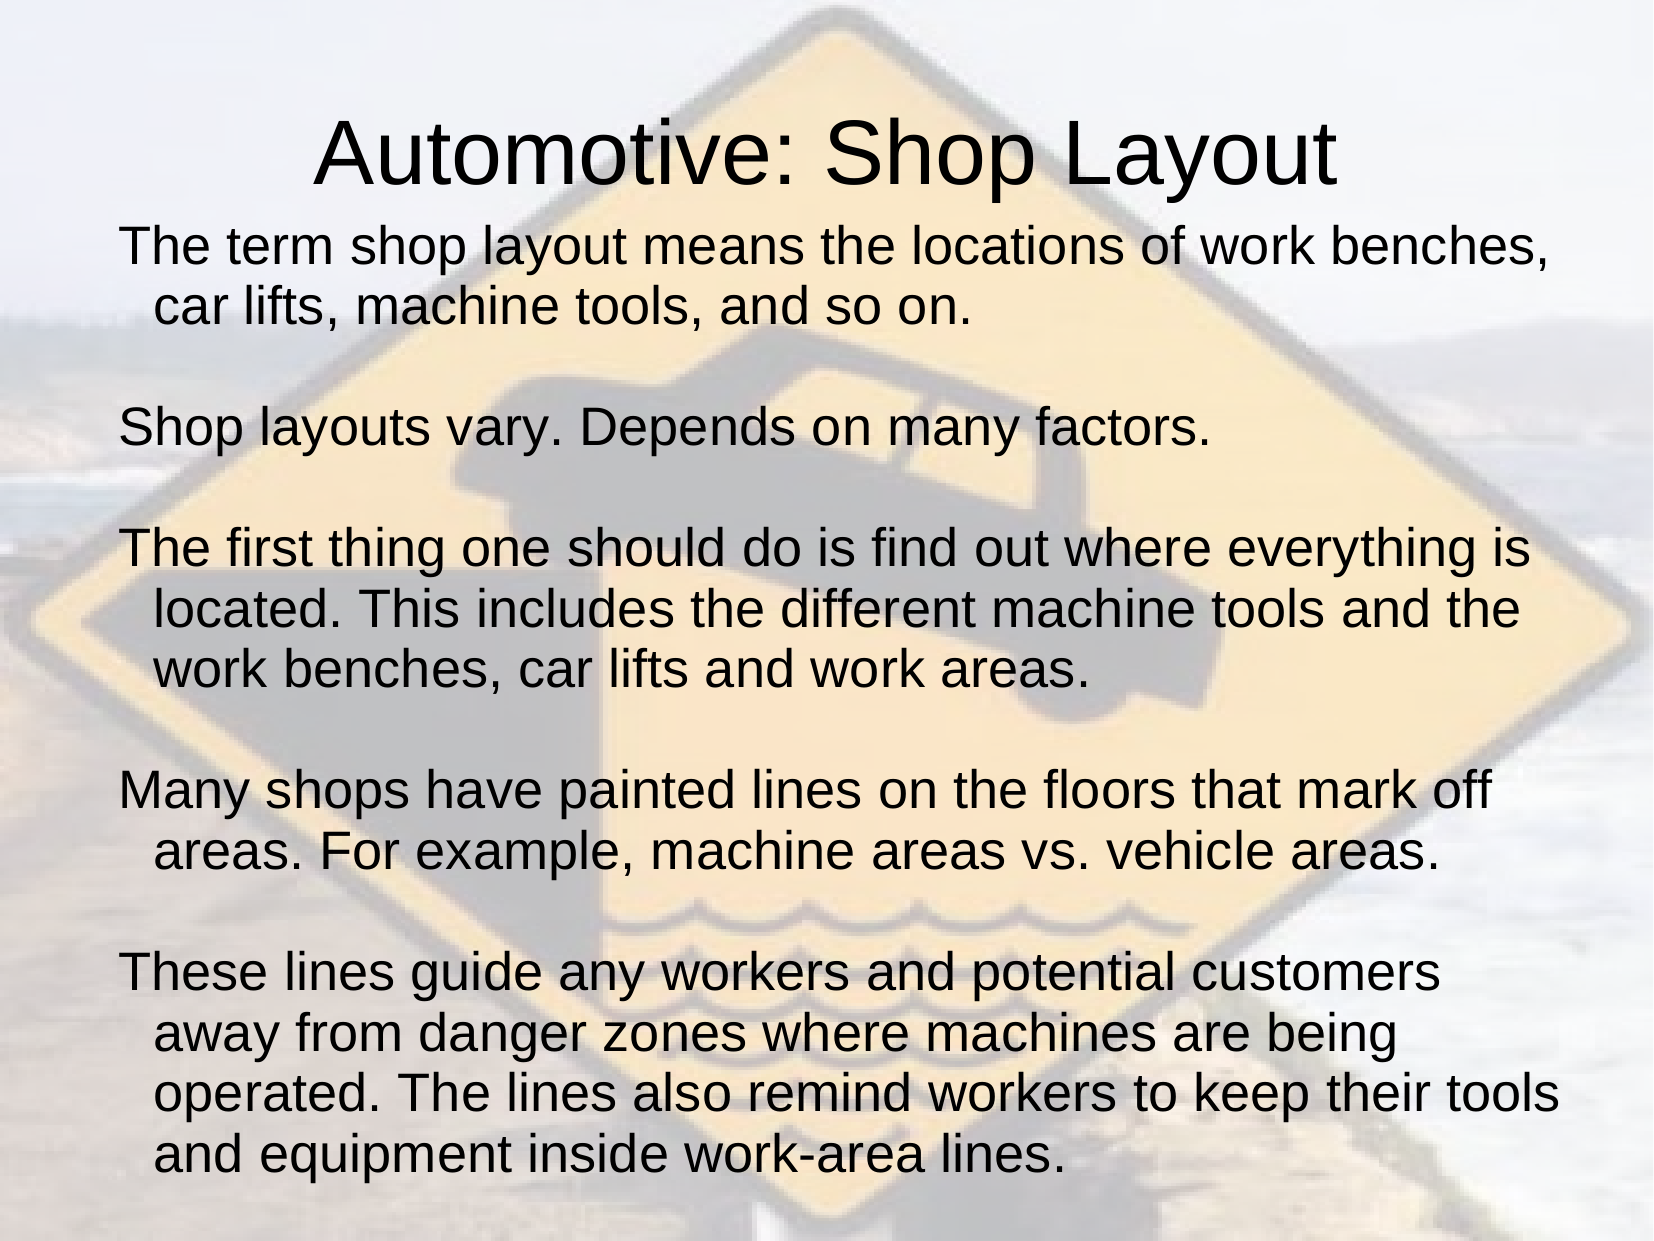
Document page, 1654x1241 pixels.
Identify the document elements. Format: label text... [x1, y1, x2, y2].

picture [0, 0, 1654, 1241]
title Automotive: Shop Layout [82, 49, 1571, 215]
subtitle The term shop layout means the locations of work benches, car lifts, machine tools, and so on. Shop layouts vary. Depends on many factors. The first thing one should do is find out where everything is located. This includes the different machine tools and the work benches, car lifts and work areas. Many shops have painted lines on the floors that mark off areas. For example, machine areas vs. vehicle areas. These lines guide any workers and potential customers away from danger zones where machines are being operated. The lines also remind workers to keep their tools and equipment inside work-area lines. [82, 215, 1571, 1184]
